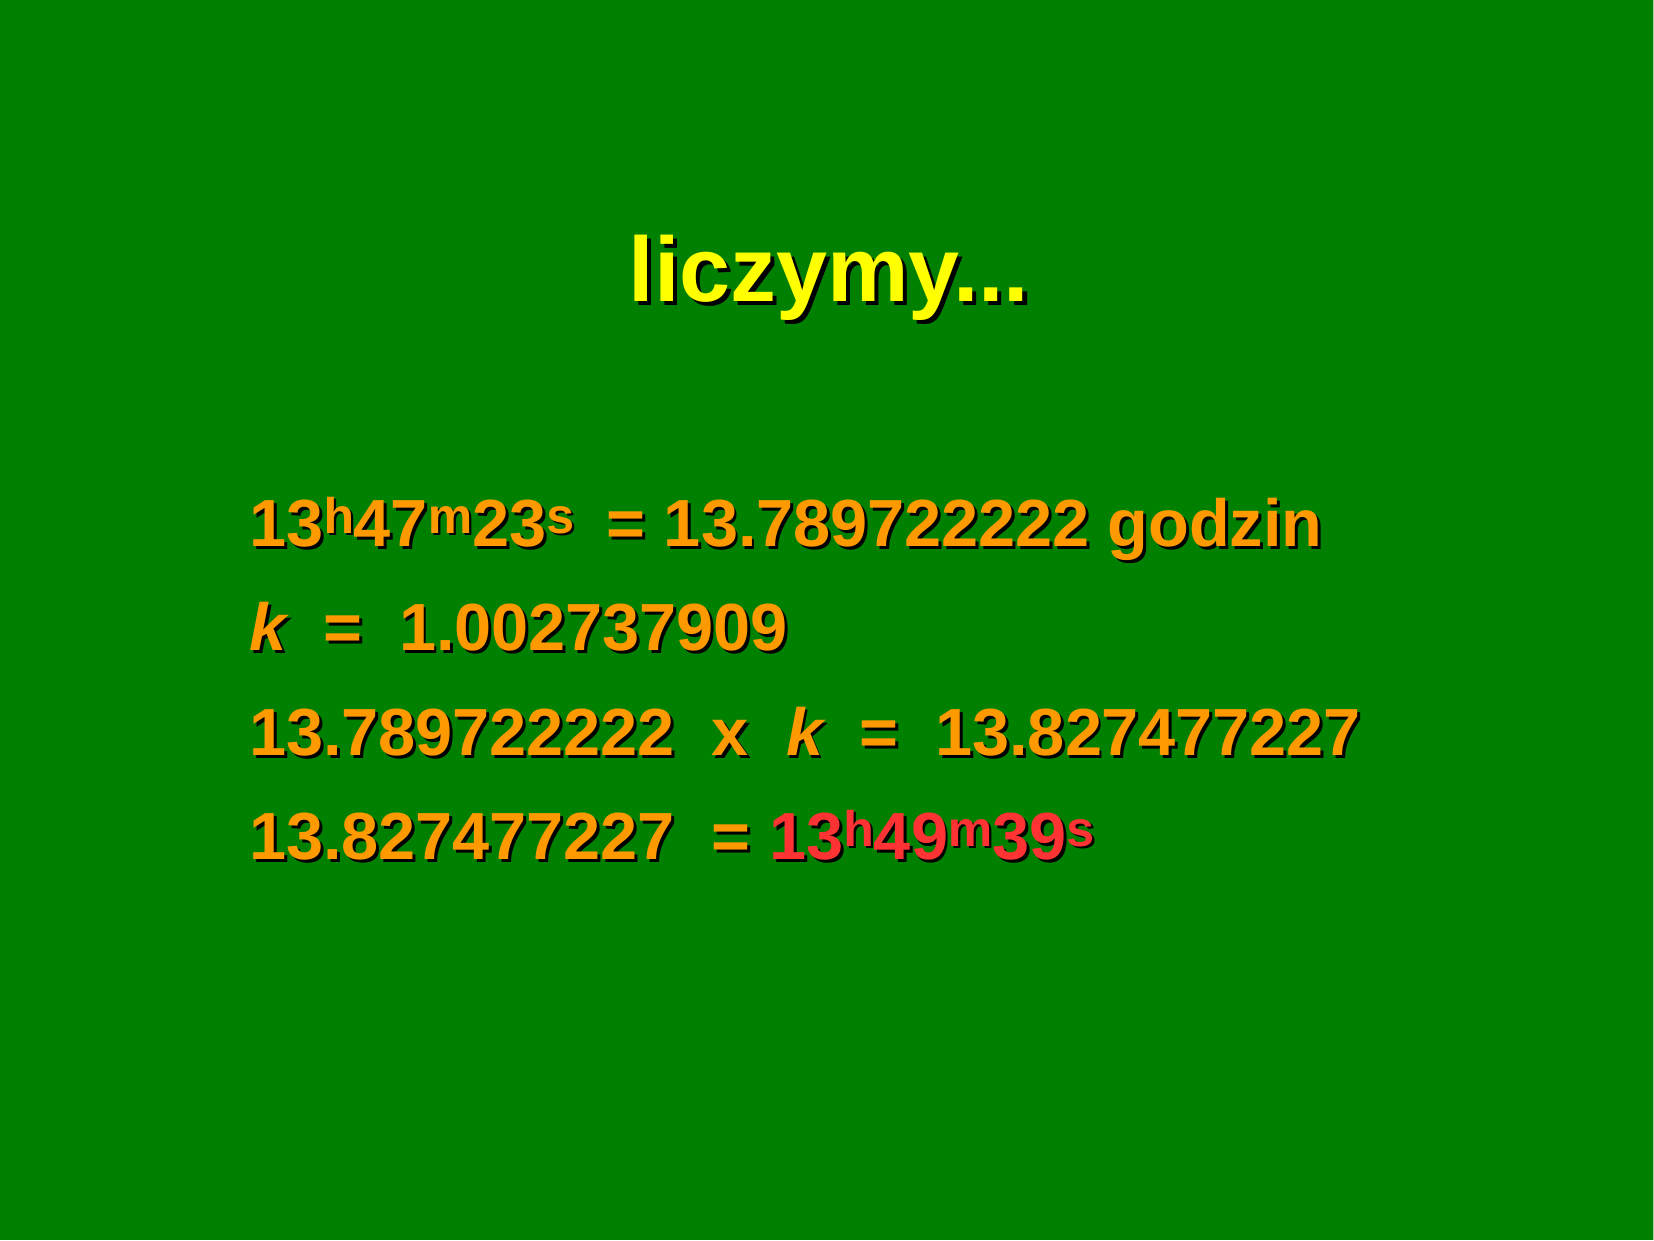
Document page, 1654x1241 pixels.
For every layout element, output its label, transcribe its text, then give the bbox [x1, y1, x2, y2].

title liczymy... [85, 173, 1574, 366]
list 13h47m23s = 13.789722222 godzin k = 1.002737909 13.789722222 x k = 13.827477227 13.827477227 = 13h49m39s [249, 486, 1393, 901]
